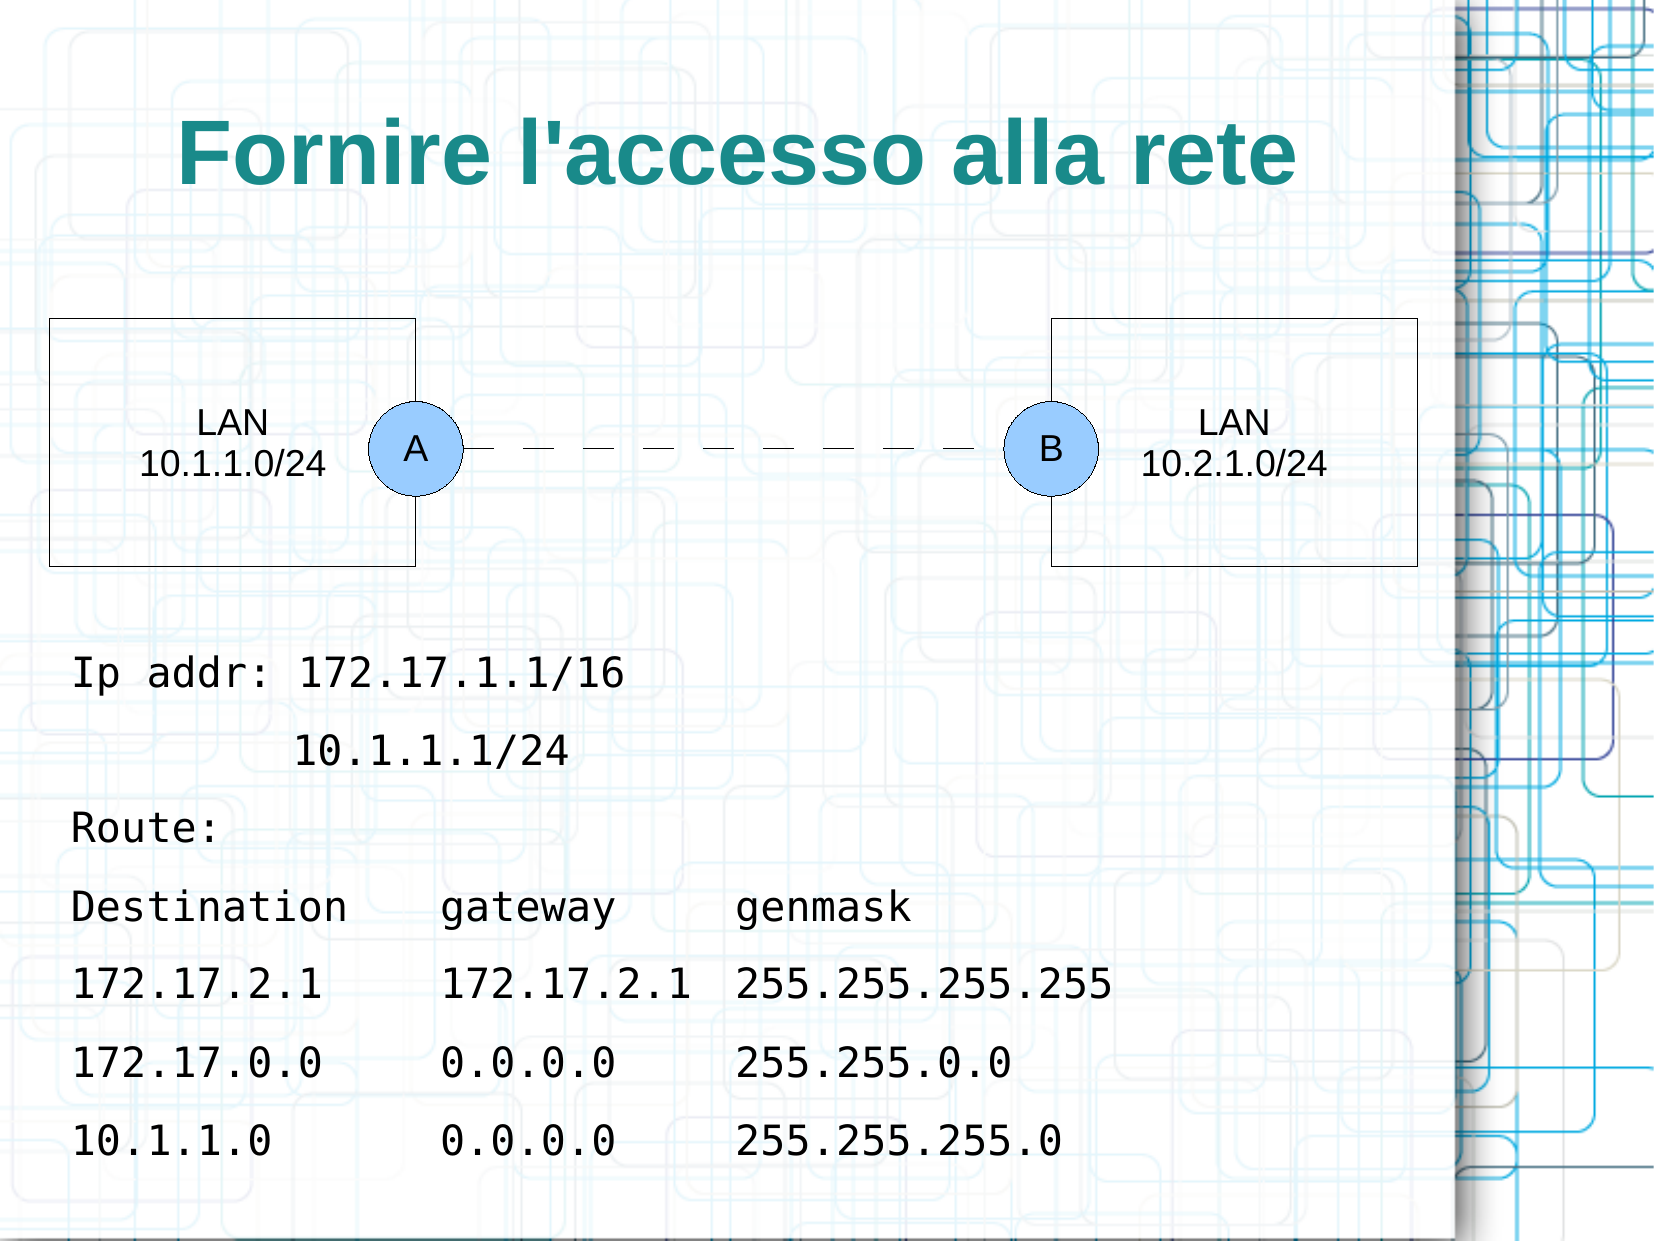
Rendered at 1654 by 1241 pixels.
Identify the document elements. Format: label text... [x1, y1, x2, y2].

text_box A [368, 401, 464, 497]
text_box LAN 10.1.1.0/24 [49, 318, 416, 567]
picture [0, 0, 1654, 1241]
text_box B [1003, 401, 1099, 497]
text_box LAN 10.2.1.0/24 [1051, 318, 1418, 567]
list Ip addr: 172.17.1.1/16 10.1.1.1/24 Route: Destination gateway genmask 172.17.2.1 172.17.2.1 255.255.255.255 172.17.0.0 0.0.0.0 255.255.0.0 10.1.1.0 0.0.0.0 255.255.255.0 [70, 648, 1406, 1205]
title Fornire l'accesso alla rete [59, 49, 1418, 257]
